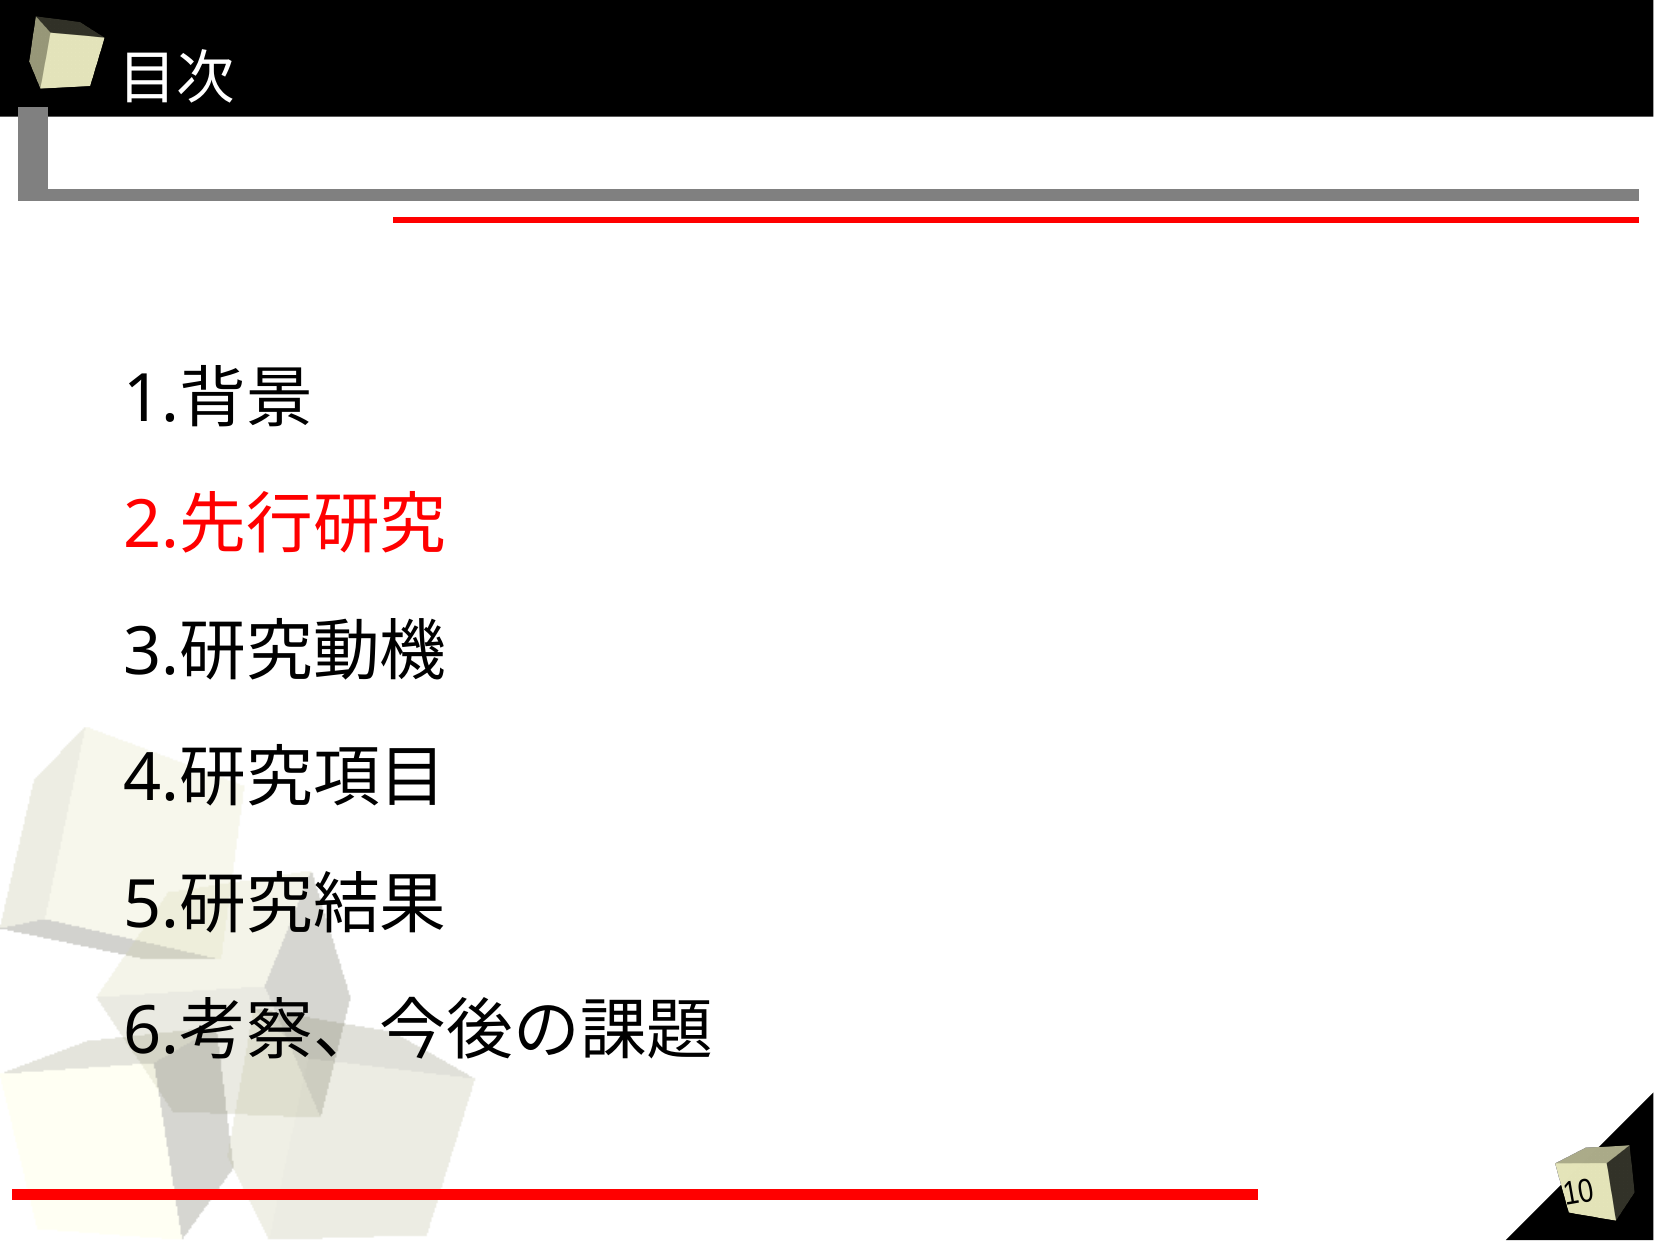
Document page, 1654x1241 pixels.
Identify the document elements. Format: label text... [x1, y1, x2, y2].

picture [0, 726, 477, 1241]
list 1.背景 2.先行研究 3.研究動機 4.研究項目 5.研究結果 6.考察、今後の課題 [123, 343, 1536, 1211]
title 目次 [118, 0, 1531, 178]
